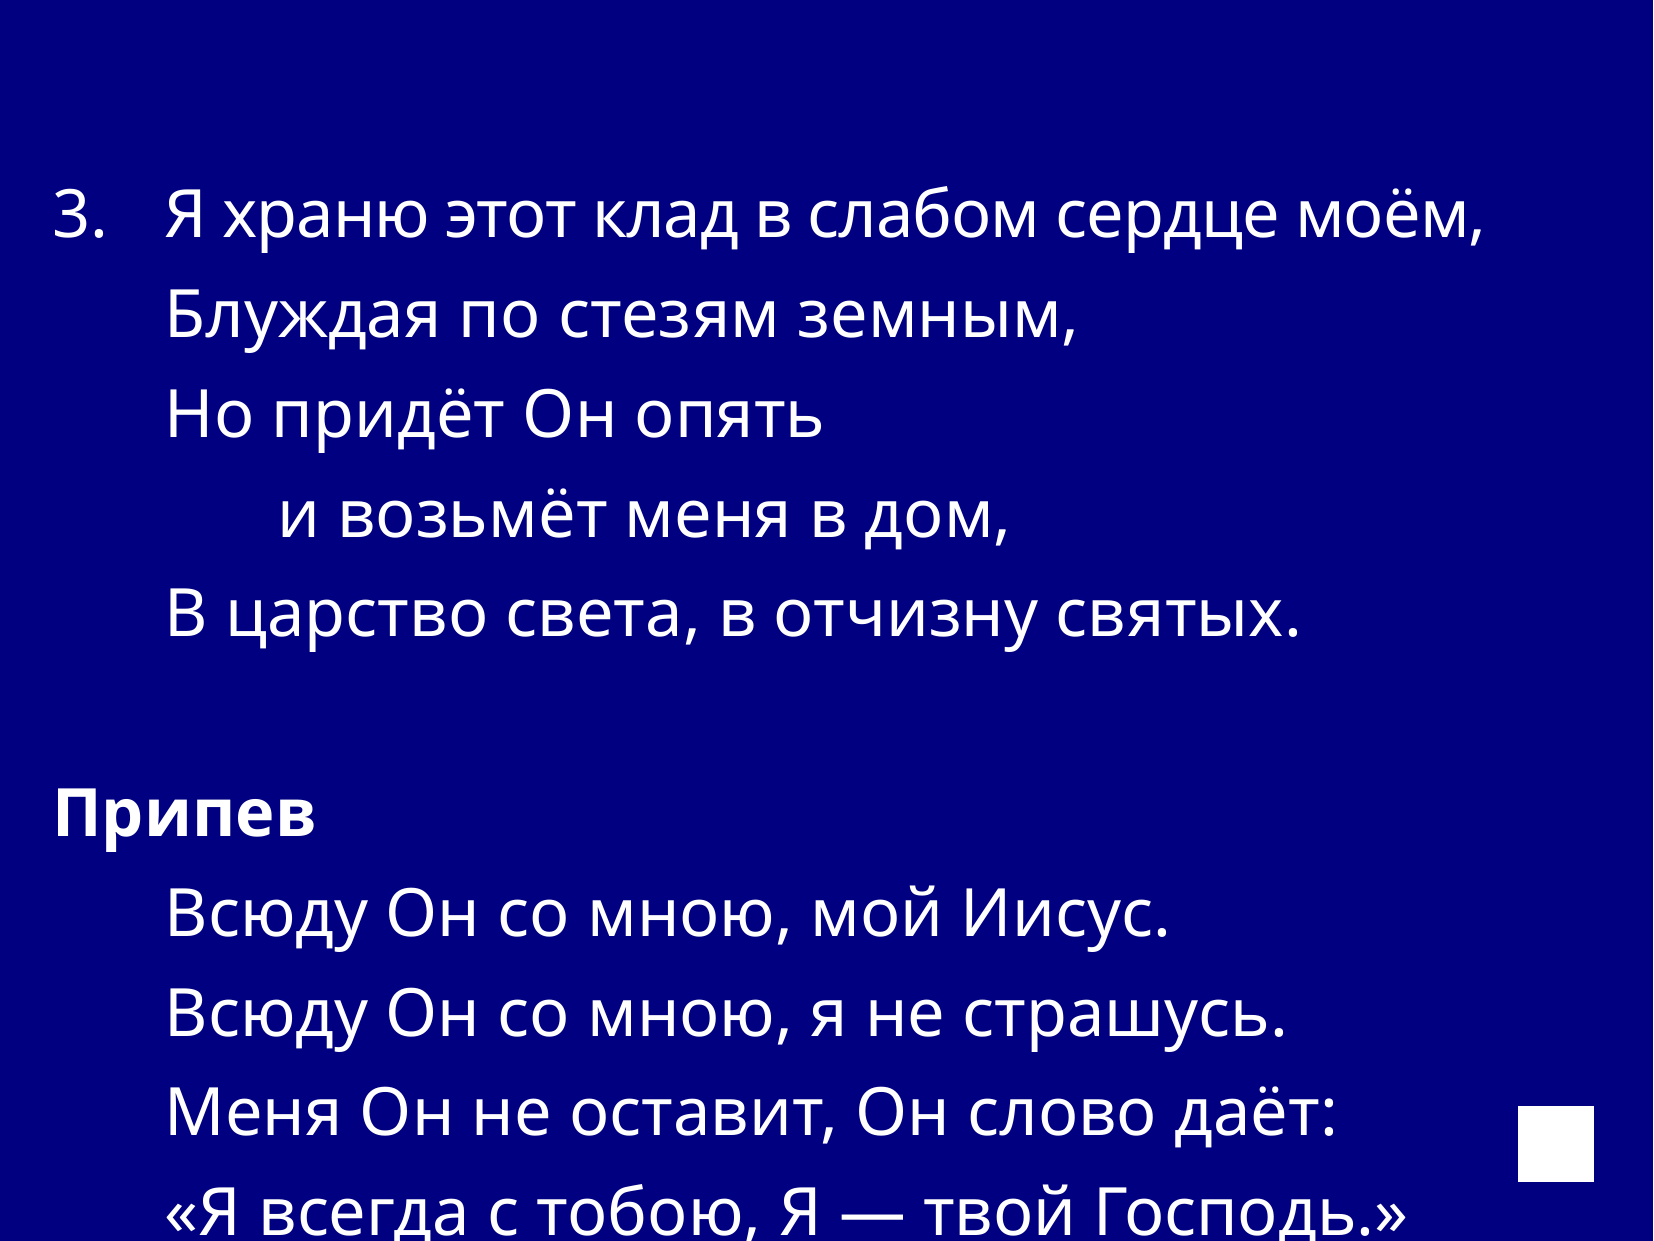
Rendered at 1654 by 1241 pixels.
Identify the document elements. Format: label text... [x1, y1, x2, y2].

text_box 3. Я храню этот клад в слабом сердце моём, Блуждая по стезям земным, Но придёт Он опять и возьмёт меня в дом, В царство света, в отчизну святых. Припев Всюду Он со мною, мой Иисус. Всюду Он со мною, я не страшусь. Меня Он не оставит, Он слово даёт: «Я всегда с тобою, Я — твой Господь.» [37, 150, 1653, 1163]
text_box [1518, 1163, 1594, 1182]
